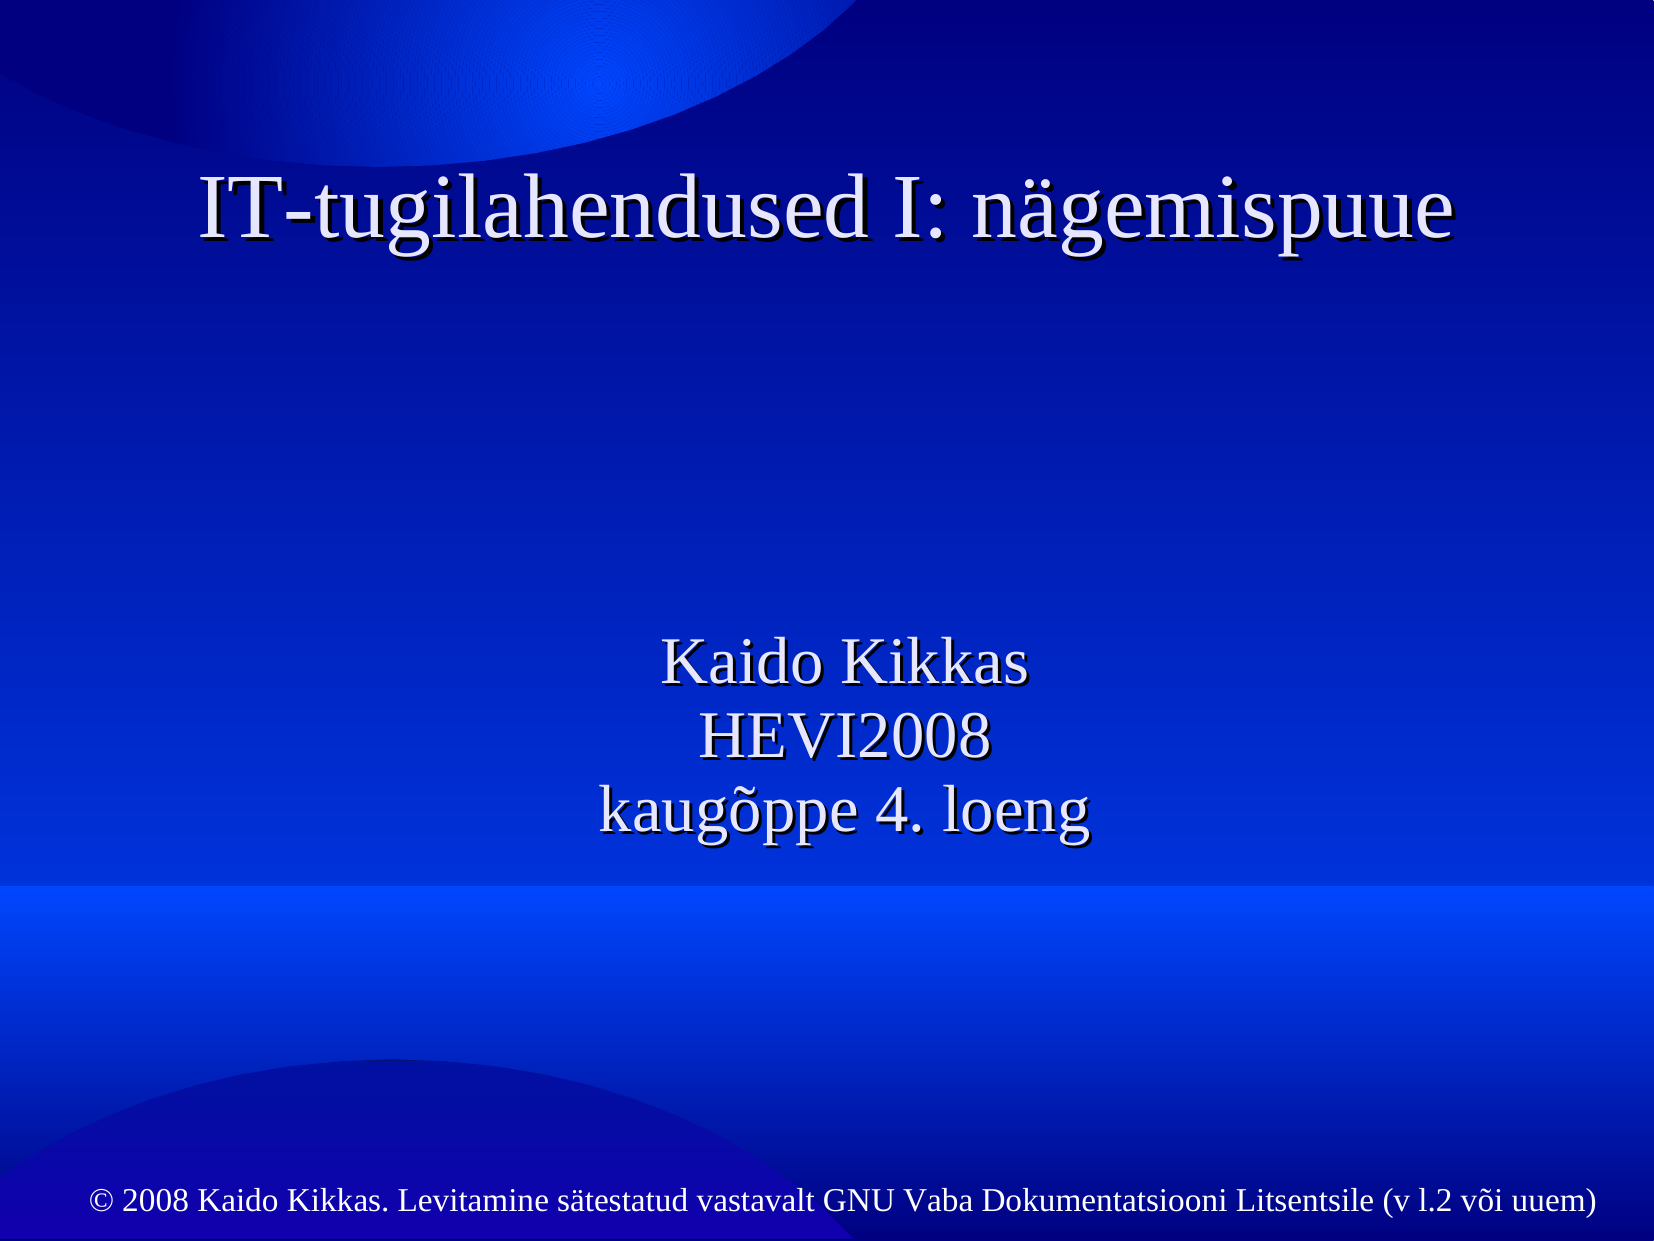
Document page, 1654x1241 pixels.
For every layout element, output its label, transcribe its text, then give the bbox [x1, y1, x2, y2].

text_box © 2008 Kaido Kikkas. Levitamine sätestatud vastavalt GNU Vaba Dokumentatsiooni Litsentsile (v l.2 või uuem) [88, 1181, 1654, 1241]
title IT-tugilahendused I: nägemispuue [121, 102, 1534, 311]
subtitle Kaido Kikkas HEVI2008 kaugõppe 4. loeng [121, 344, 1534, 1127]
